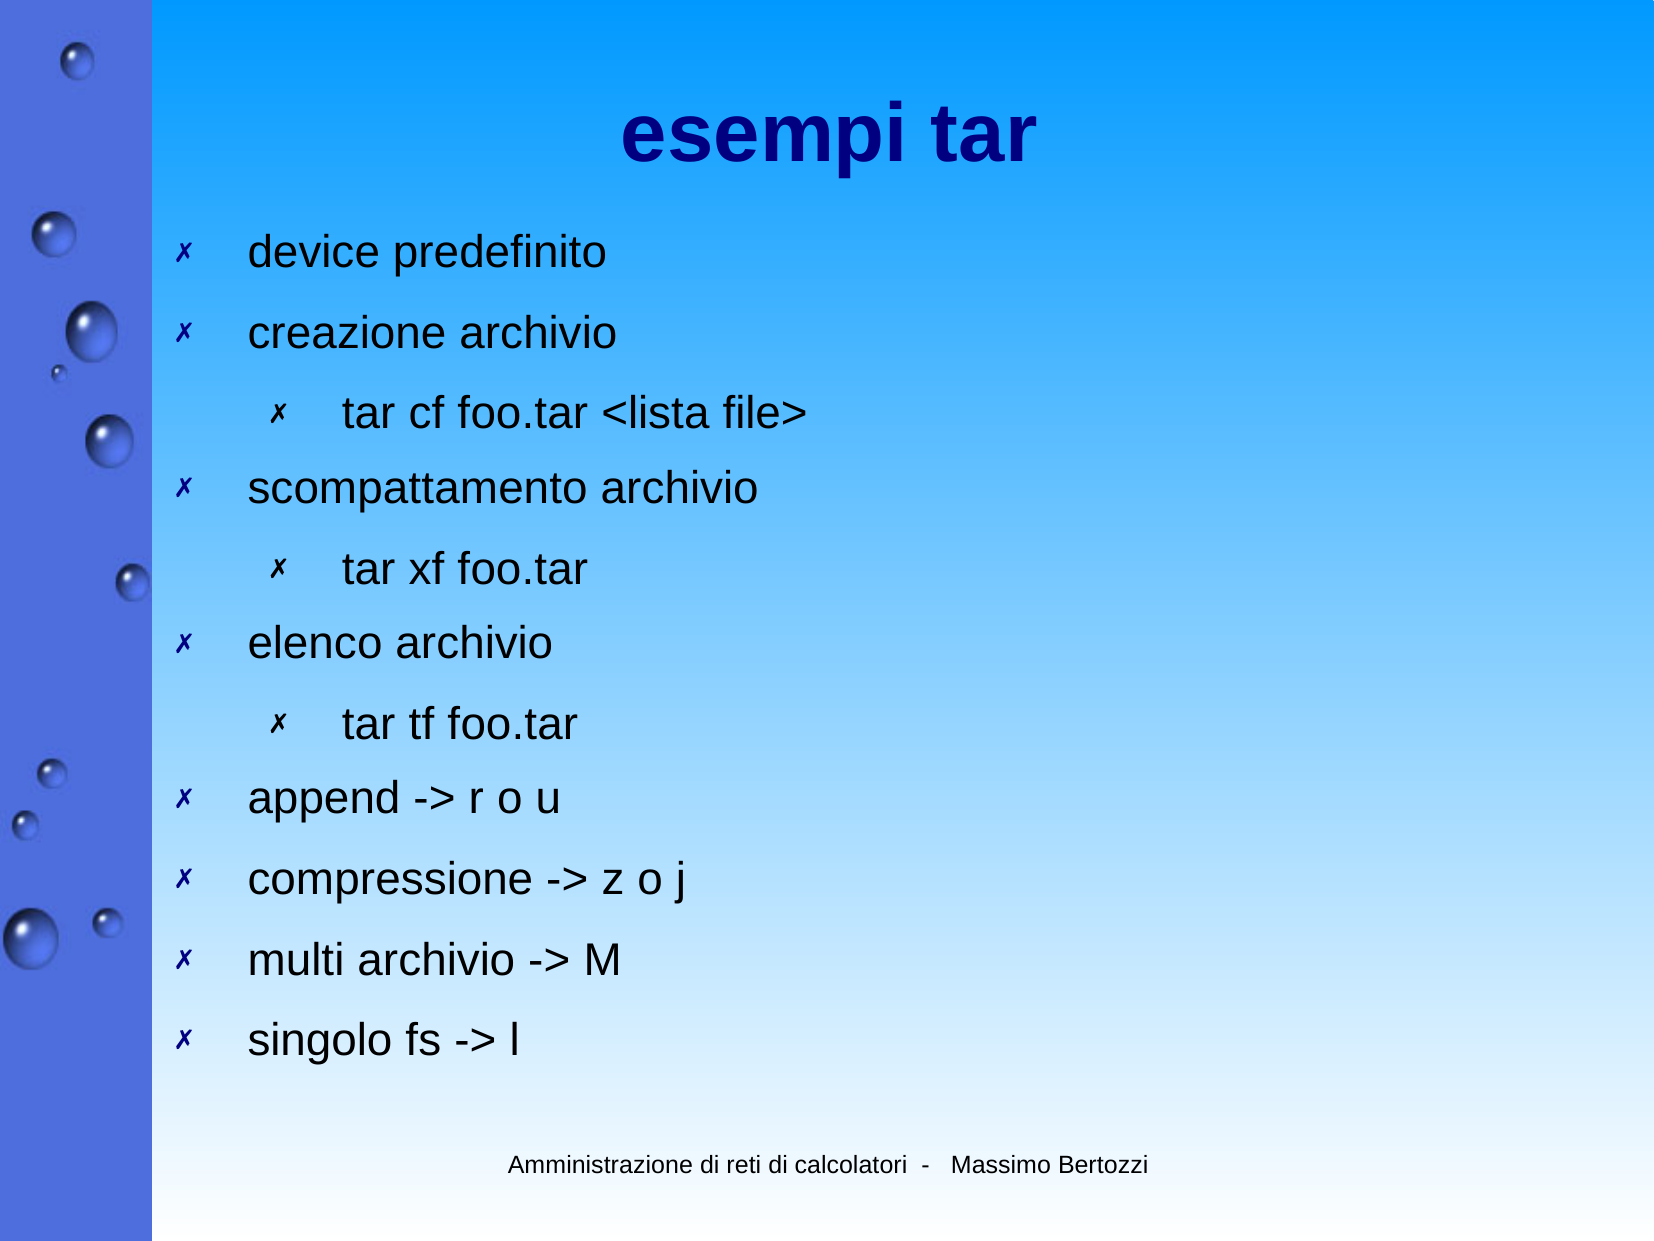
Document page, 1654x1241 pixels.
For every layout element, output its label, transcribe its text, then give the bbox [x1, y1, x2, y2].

picture [0, 0, 152, 1241]
list device predefinito creazione archivio tar cf foo.tar <lista file> scompattamento archivio tar xf foo.tar elenco archivio tar tf foo.tar append -> r o u compressione -> z o j multi archivio -> M singolo fs -> l [152, 226, 1565, 1093]
title esempi tar [123, 29, 1536, 237]
